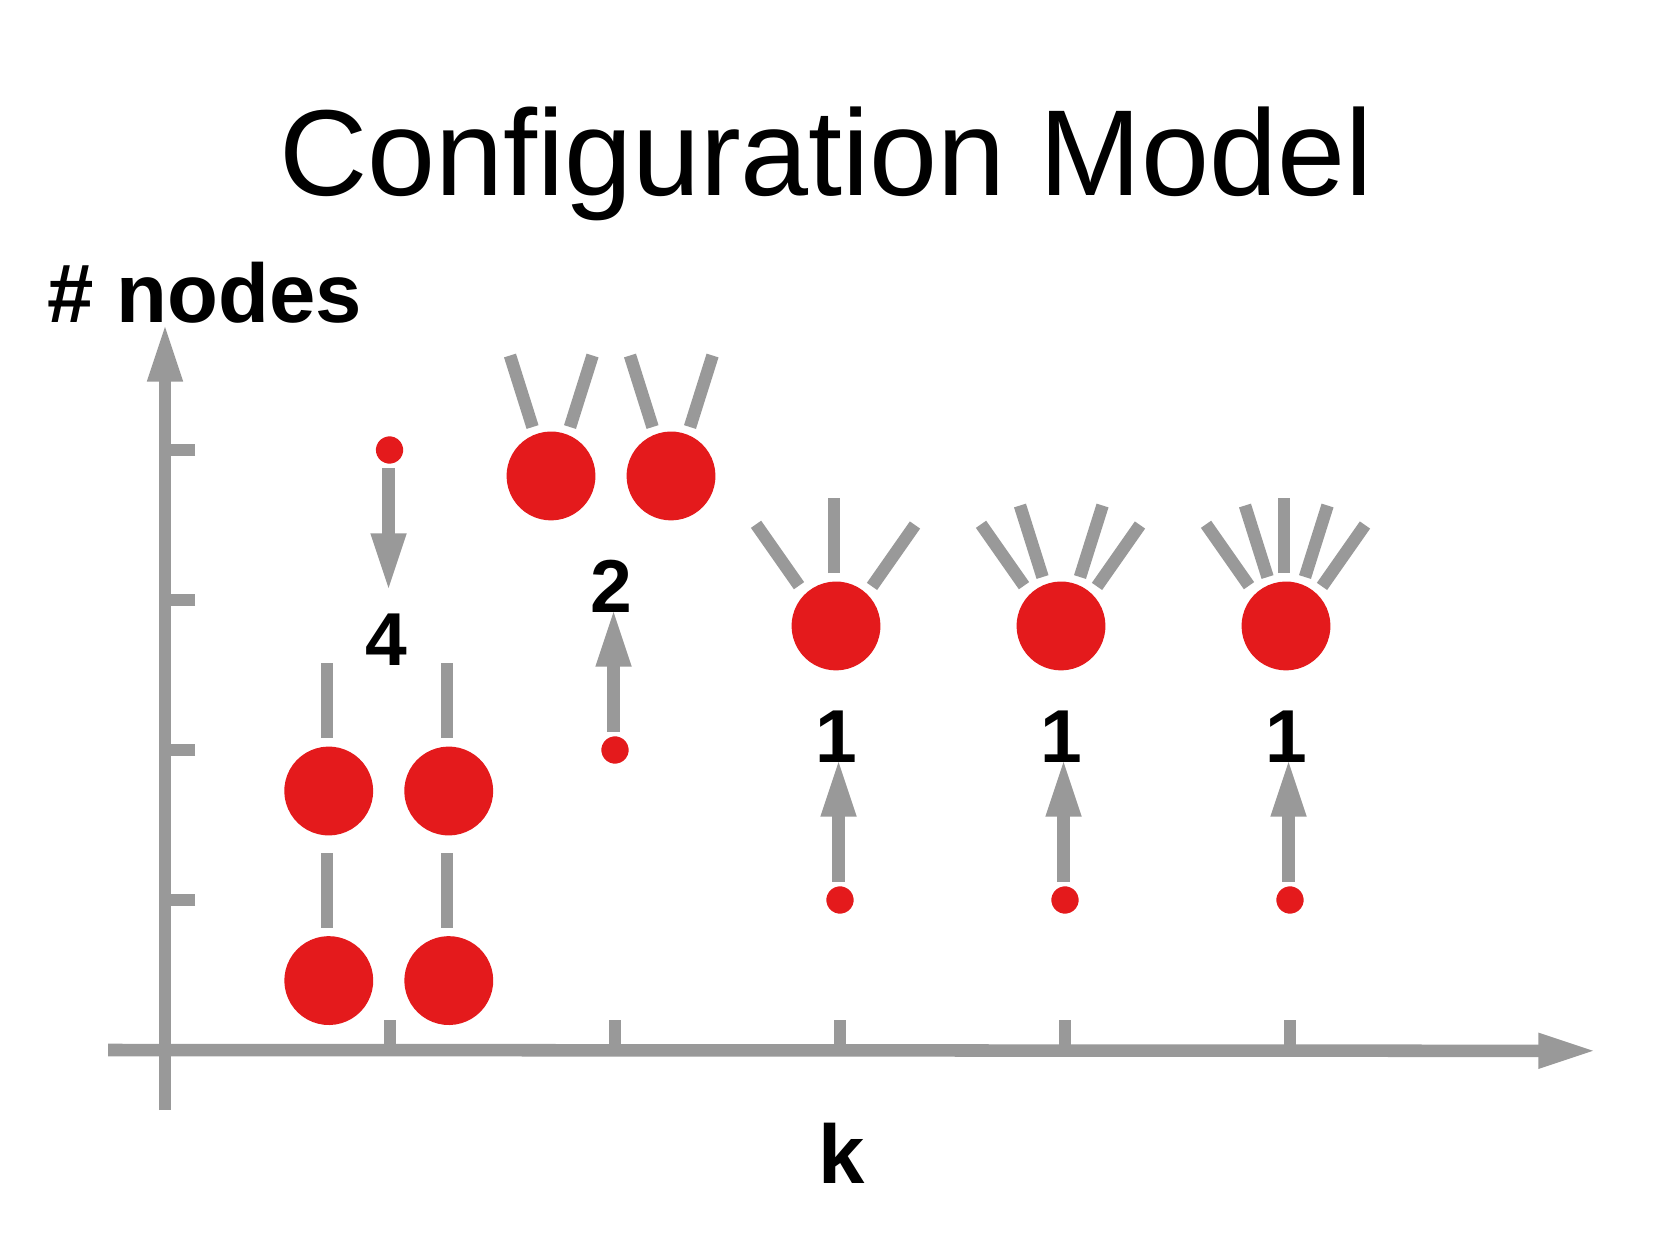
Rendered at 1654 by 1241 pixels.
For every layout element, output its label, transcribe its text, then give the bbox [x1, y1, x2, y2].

text_box 4 [351, 589, 423, 675]
text_box [284, 936, 374, 1026]
text_box 1 [1251, 686, 1323, 773]
text_box [601, 736, 629, 764]
text_box [1276, 886, 1304, 914]
text_box [1016, 581, 1106, 671]
text_box 1 [801, 686, 873, 773]
text_box [791, 581, 881, 671]
text_box [626, 431, 716, 521]
text_box [404, 746, 494, 836]
text_box [404, 936, 494, 1026]
text_box [826, 886, 854, 914]
text_box [506, 431, 596, 521]
text_box [284, 746, 374, 836]
text_box [1241, 581, 1331, 671]
text_box # nodes [32, 239, 377, 333]
text_box 2 [576, 536, 648, 623]
text_box 1 [1026, 686, 1098, 773]
text_box [375, 436, 404, 464]
title Configuration Model [82, 49, 1571, 257]
text_box [1051, 886, 1079, 914]
text_box k [804, 1100, 885, 1194]
